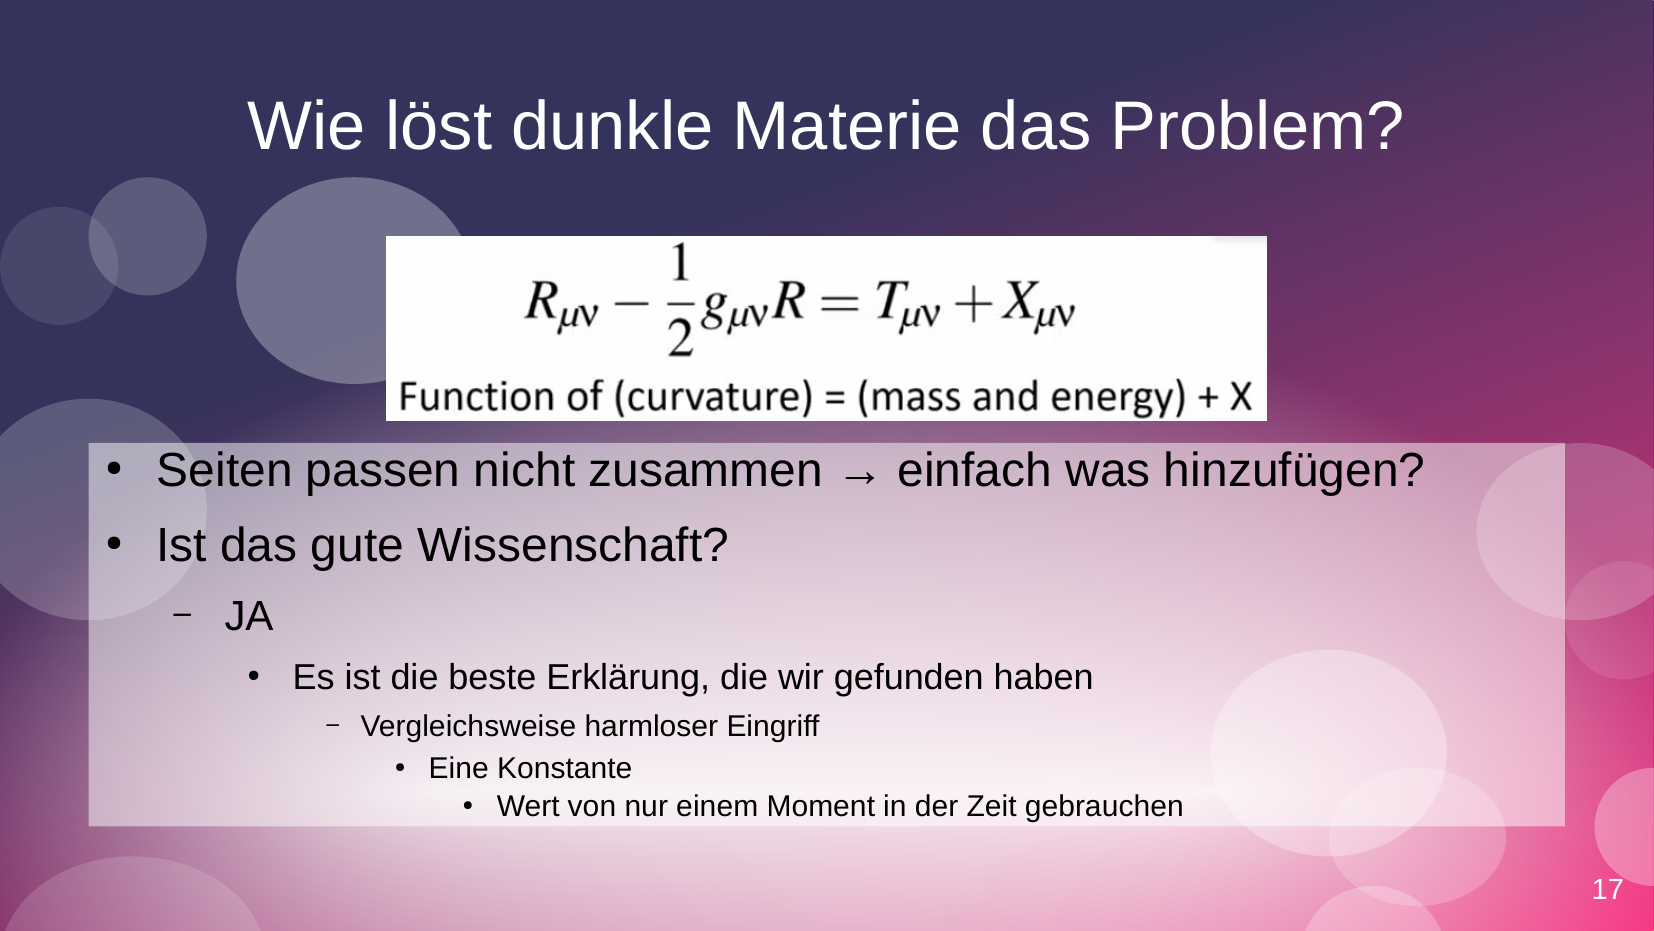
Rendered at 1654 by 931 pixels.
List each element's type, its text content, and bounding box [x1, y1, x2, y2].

list Seiten passen nicht zusammen → einfach was hinzufügen? Ist das gute Wissenschaft? JA Es ist die beste Erklärung, die wir gefunden haben Vergleichsweise harmloser Eingriff Eine Konstante Wert von nur einem Moment in der Zeit gebrauchen [88, 442, 1565, 827]
picture [386, 236, 1267, 421]
title Wie löst dunkle Materie das Problem? [88, 44, 1565, 207]
